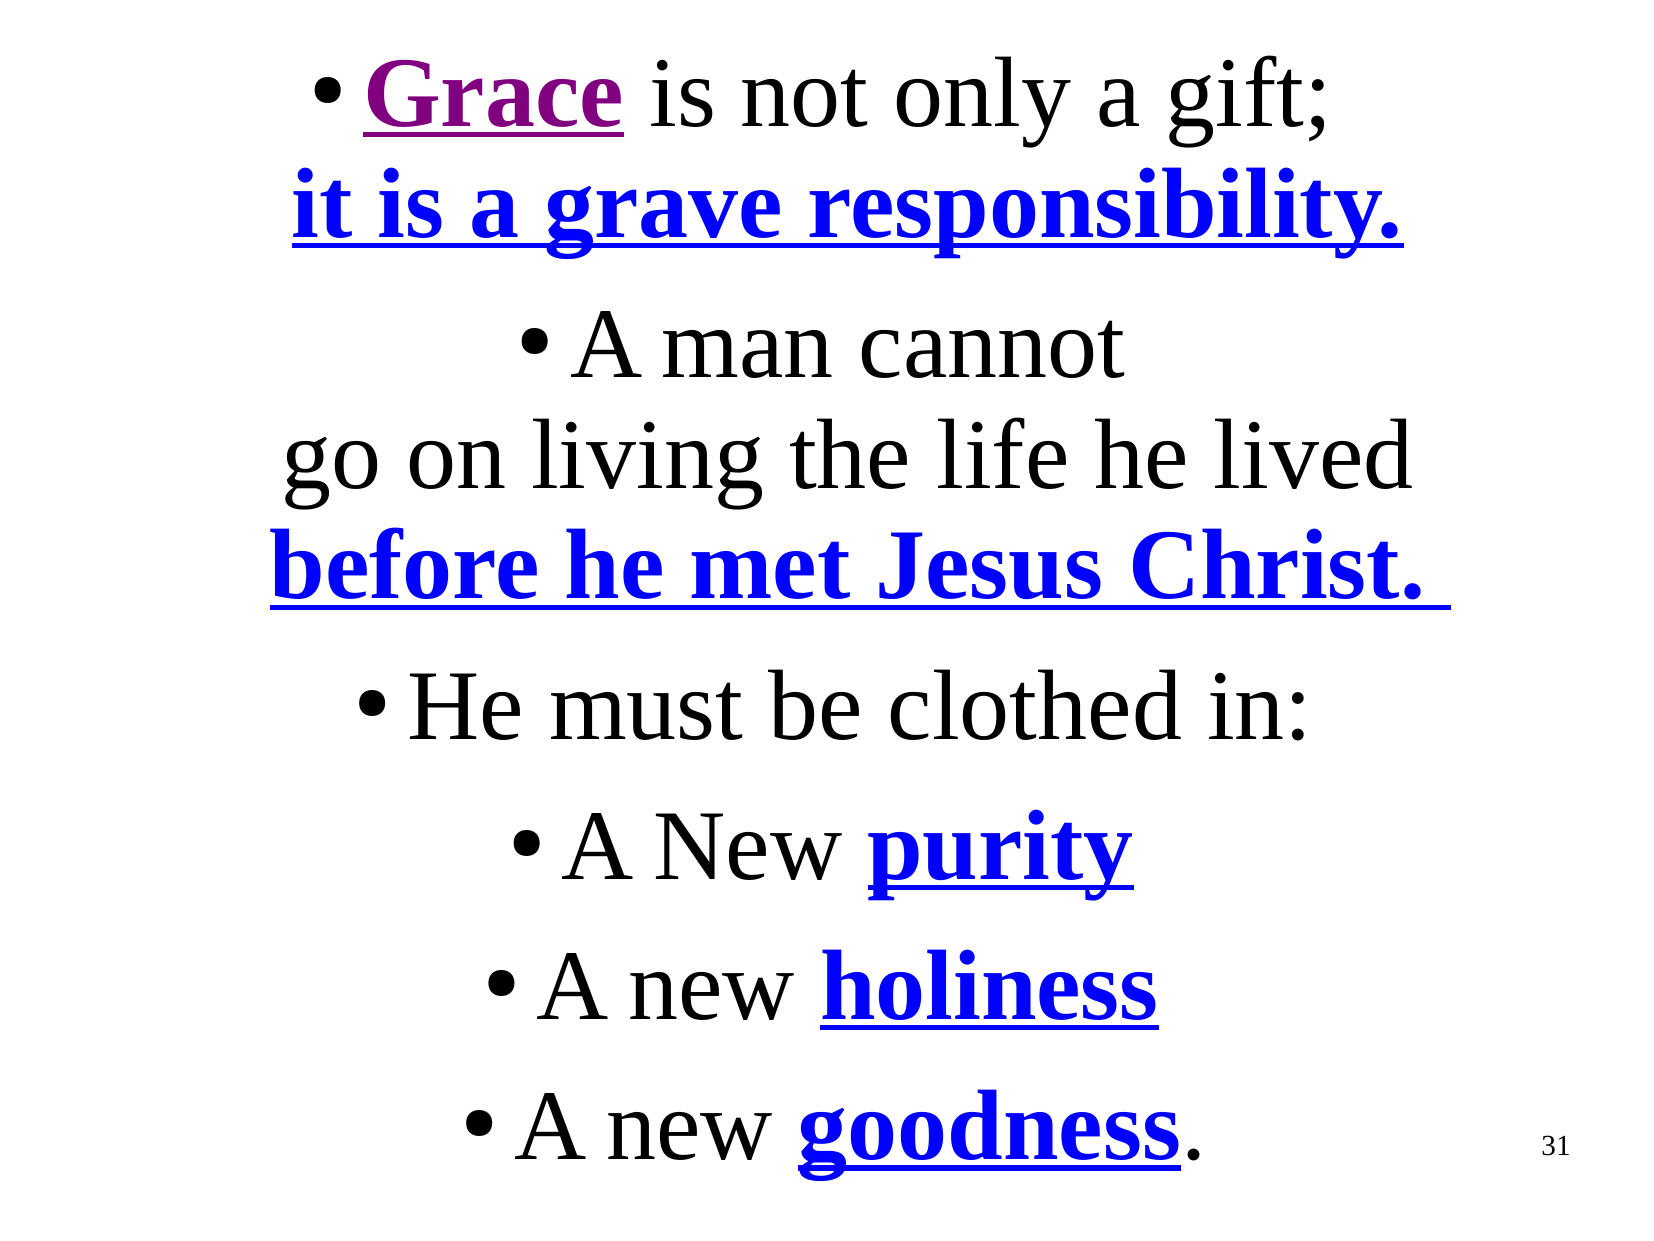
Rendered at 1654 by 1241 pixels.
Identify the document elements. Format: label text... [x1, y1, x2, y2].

list Grace is not only a gift; it is a grave responsibility. A man cannot go on living the life he lived before he met Jesus Christ. He must be clothed in: A New purity A new holiness A new goodness. [37, 37, 1613, 1201]
